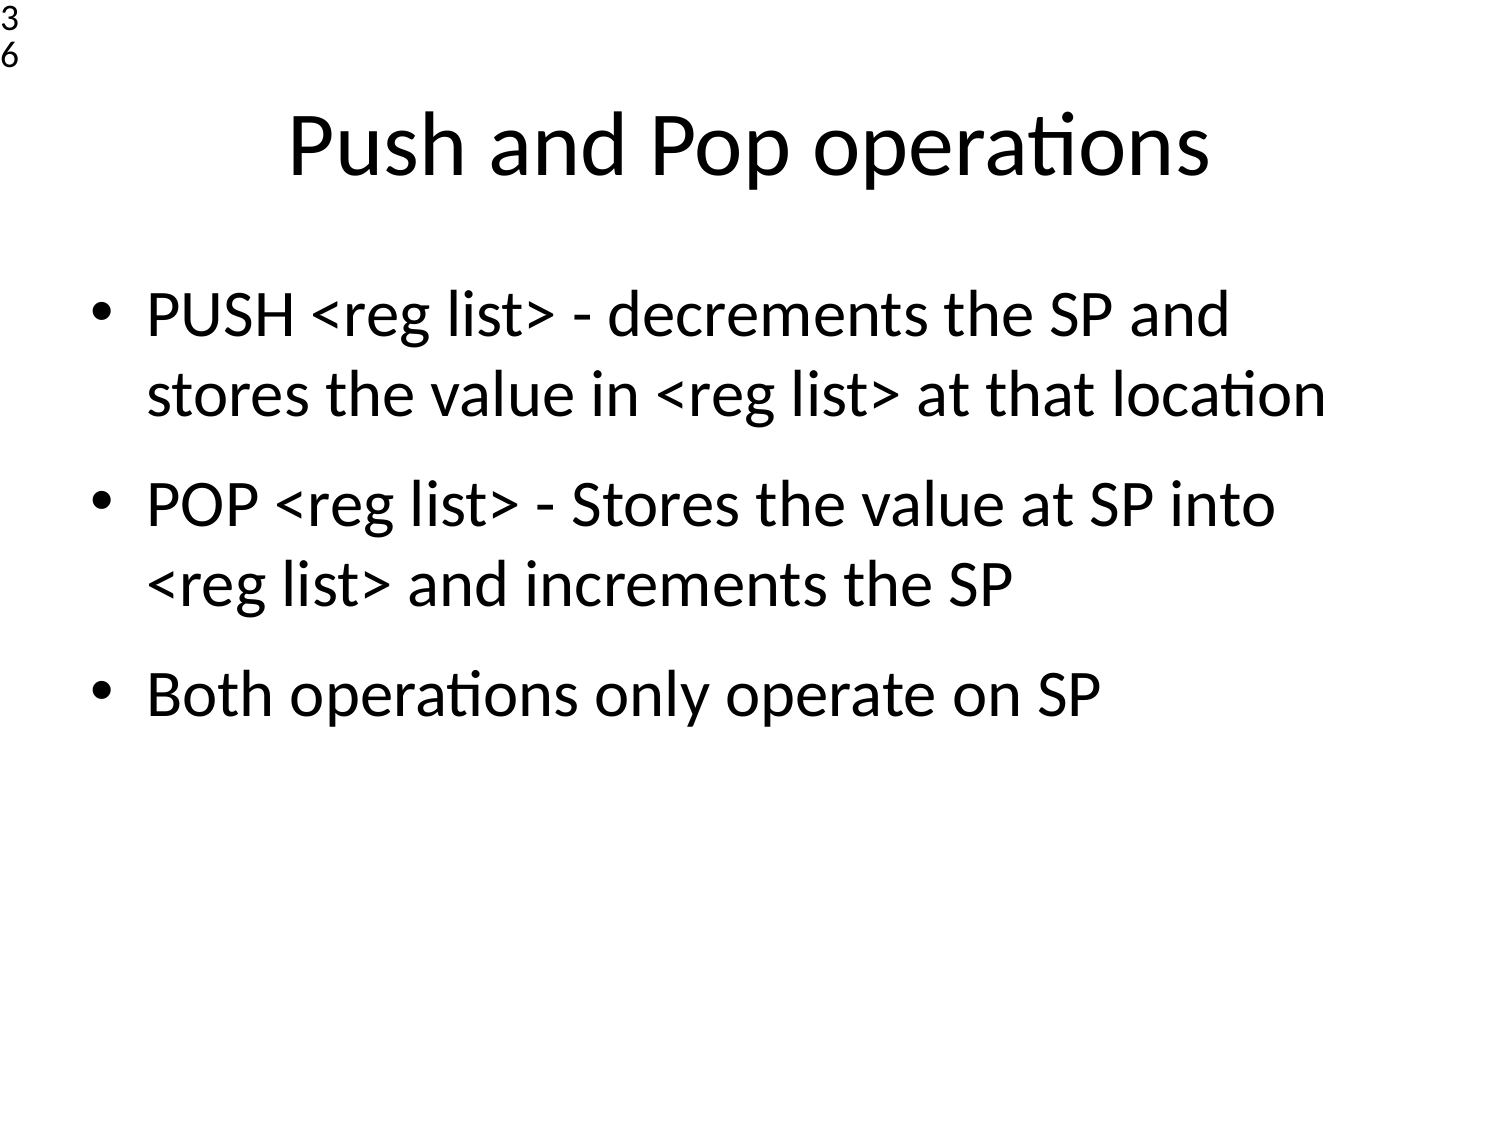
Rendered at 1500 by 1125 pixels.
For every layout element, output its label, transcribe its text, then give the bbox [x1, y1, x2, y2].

list PUSH <reg list> - decrements the SP and stores the value in <reg list> at that location POP <reg list> - Stores the value at SP into <reg list> and increments the SP Both operations only operate on SP [75, 262, 1425, 1005]
title Push and Pop operations [75, 45, 1425, 233]
